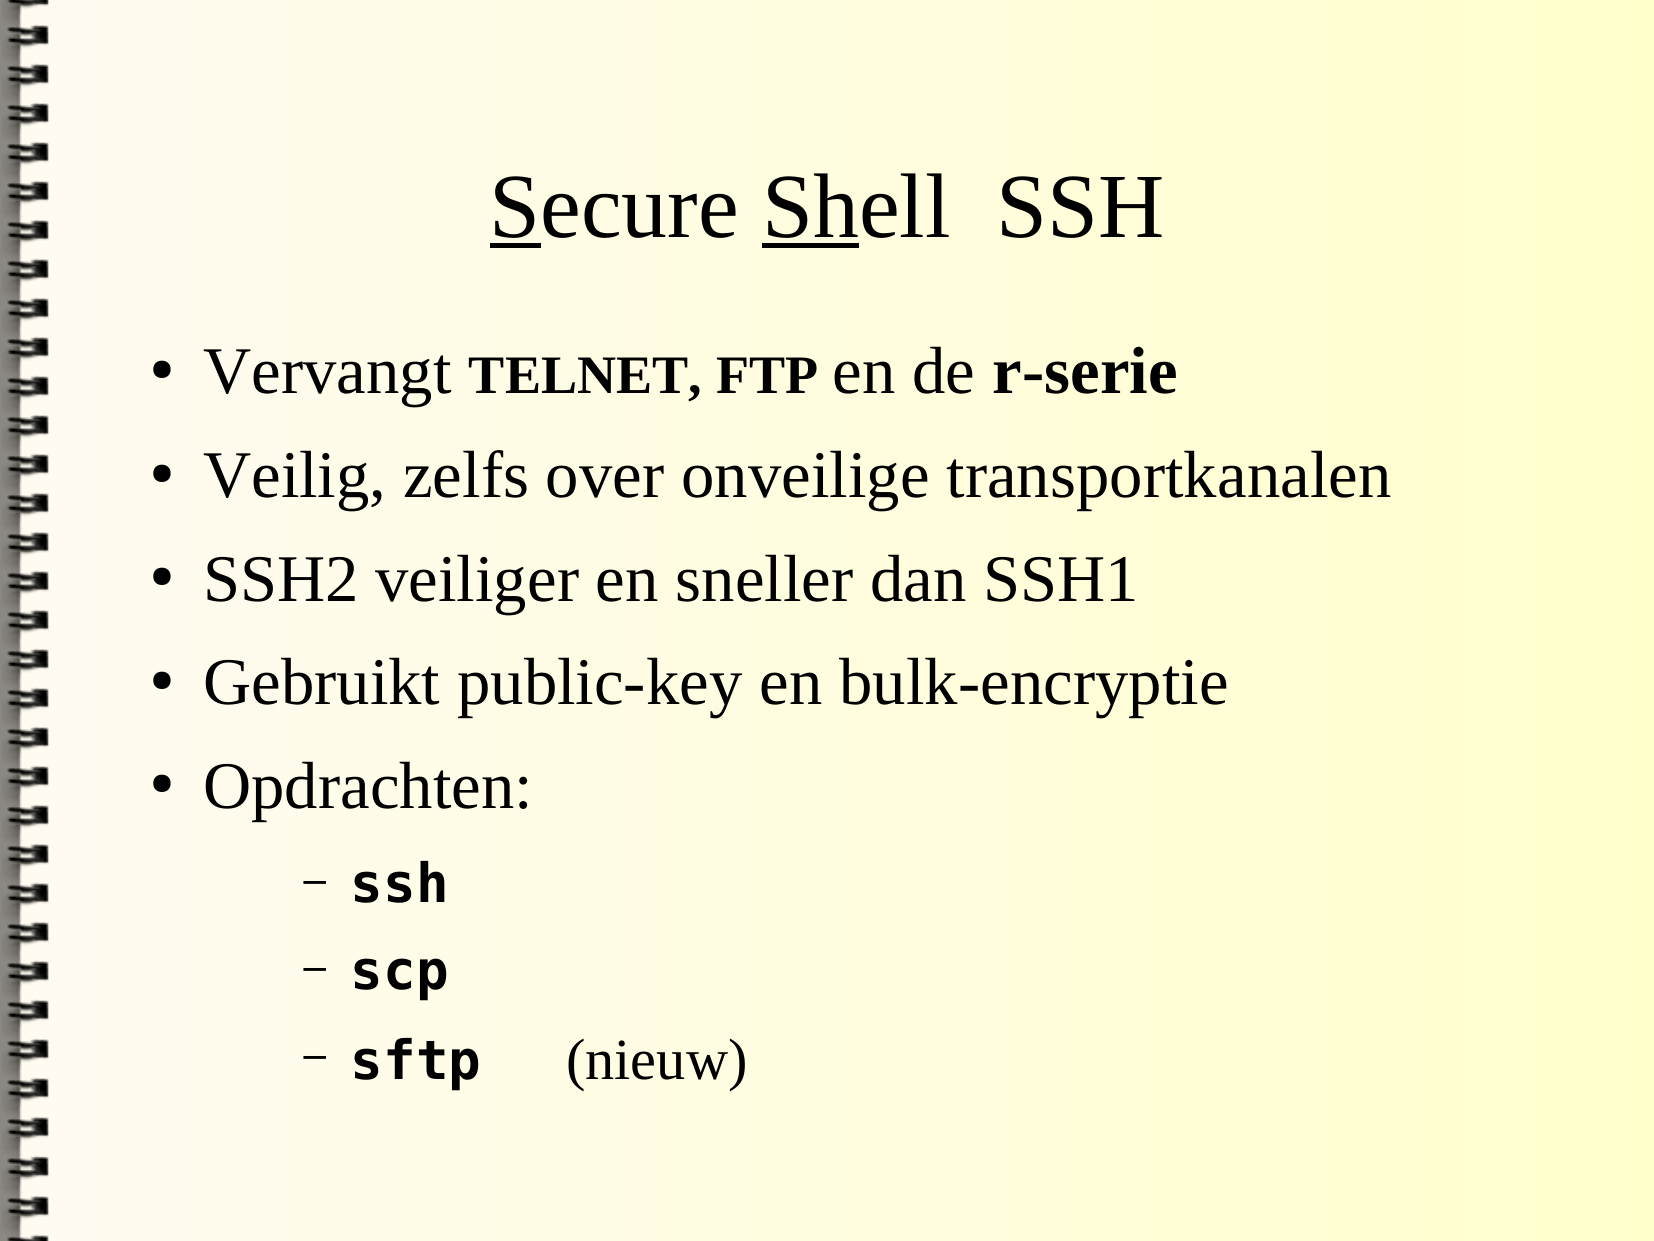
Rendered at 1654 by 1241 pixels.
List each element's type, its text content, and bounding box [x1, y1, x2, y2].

title Secure Shell SSH [121, 102, 1534, 311]
picture [0, 0, 1654, 1241]
list Vervangt TELNET, FTP en de r-serie Veilig, zelfs over onveilige transportkanalen SSH2 veiliger en sneller dan SSH1 Gebruikt public-key en bulk-encryptie Opdrachten: ssh scp sftp (nieuw) [114, 334, 1527, 1116]
